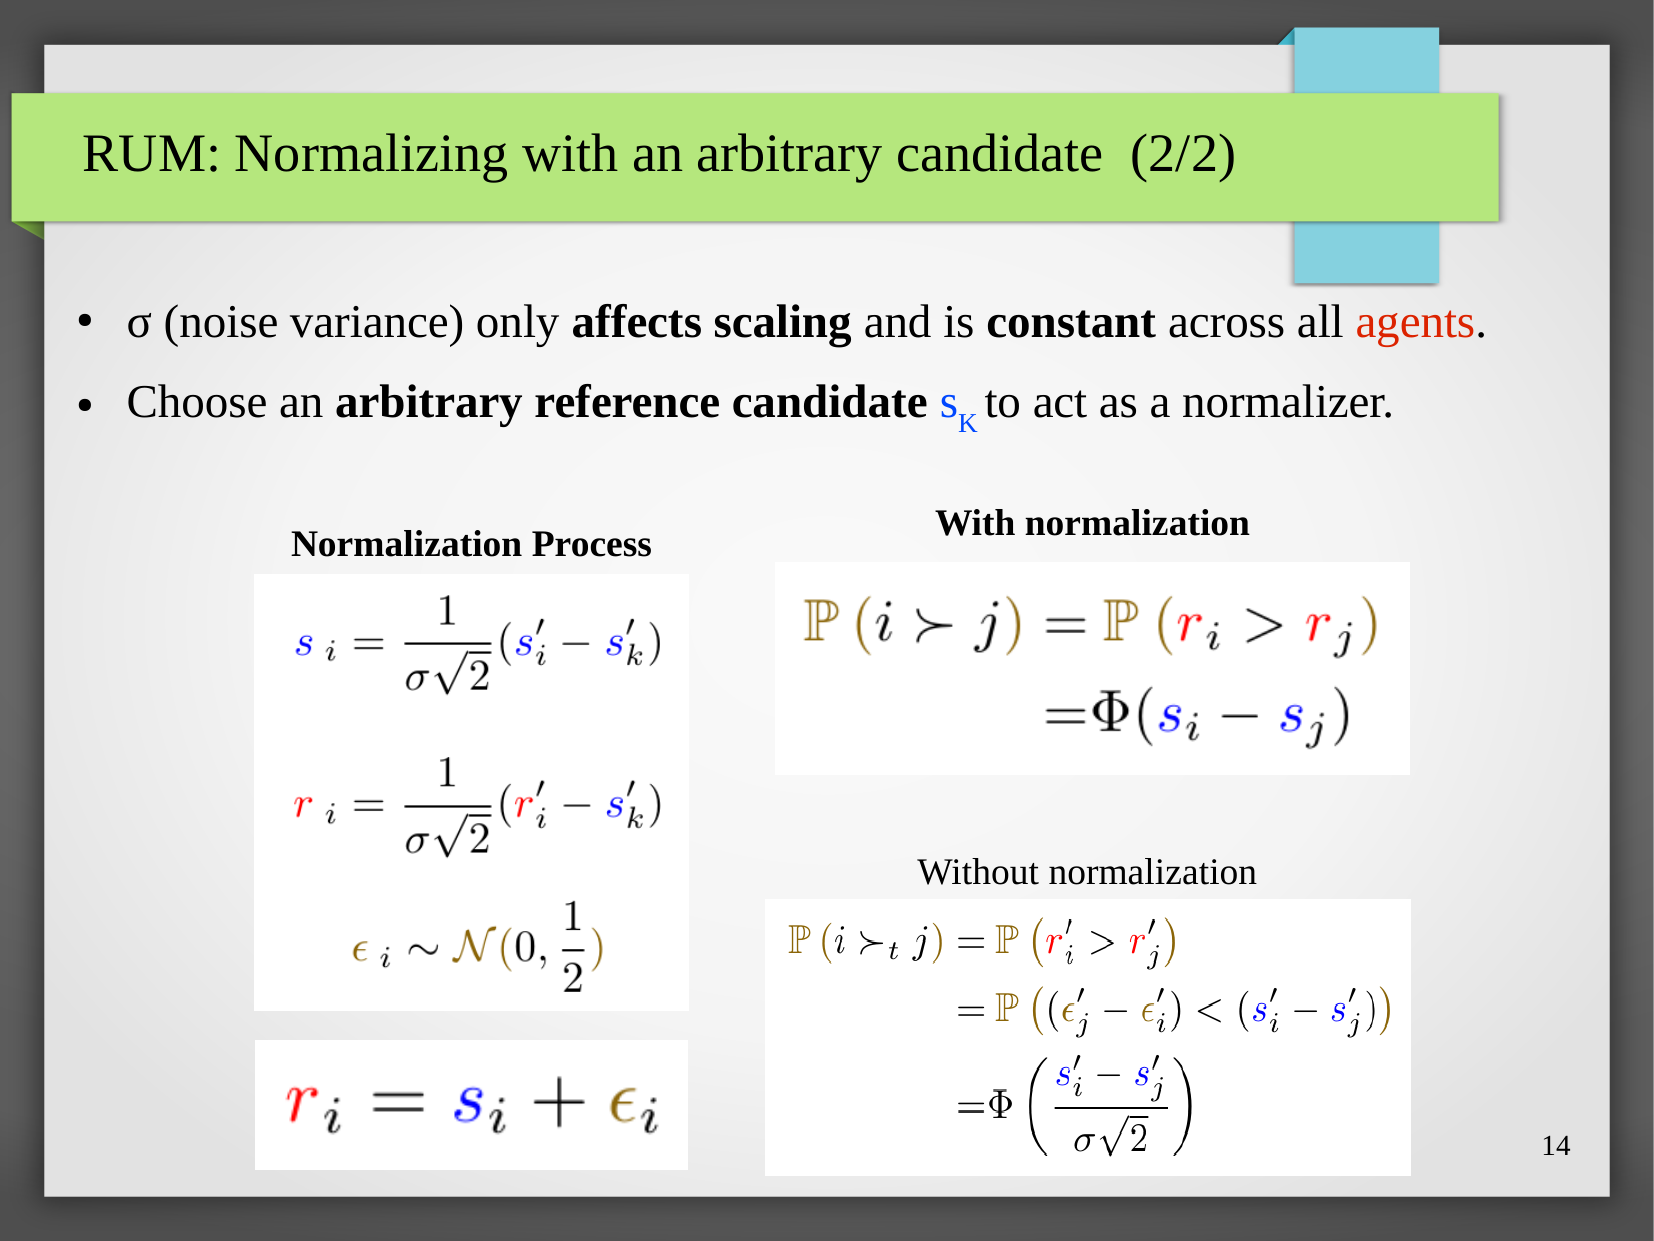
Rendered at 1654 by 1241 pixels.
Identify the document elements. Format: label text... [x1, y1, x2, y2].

picture [0, 0, 1654, 1241]
list σ (noise variance) only affects scaling and is constant across all agents. Choose an arbitrary reference candidate sK to act as a normalizer. [60, 295, 1572, 481]
title RUM: Normalizing with an arbitrary candidate (2/2) [82, 94, 1264, 213]
